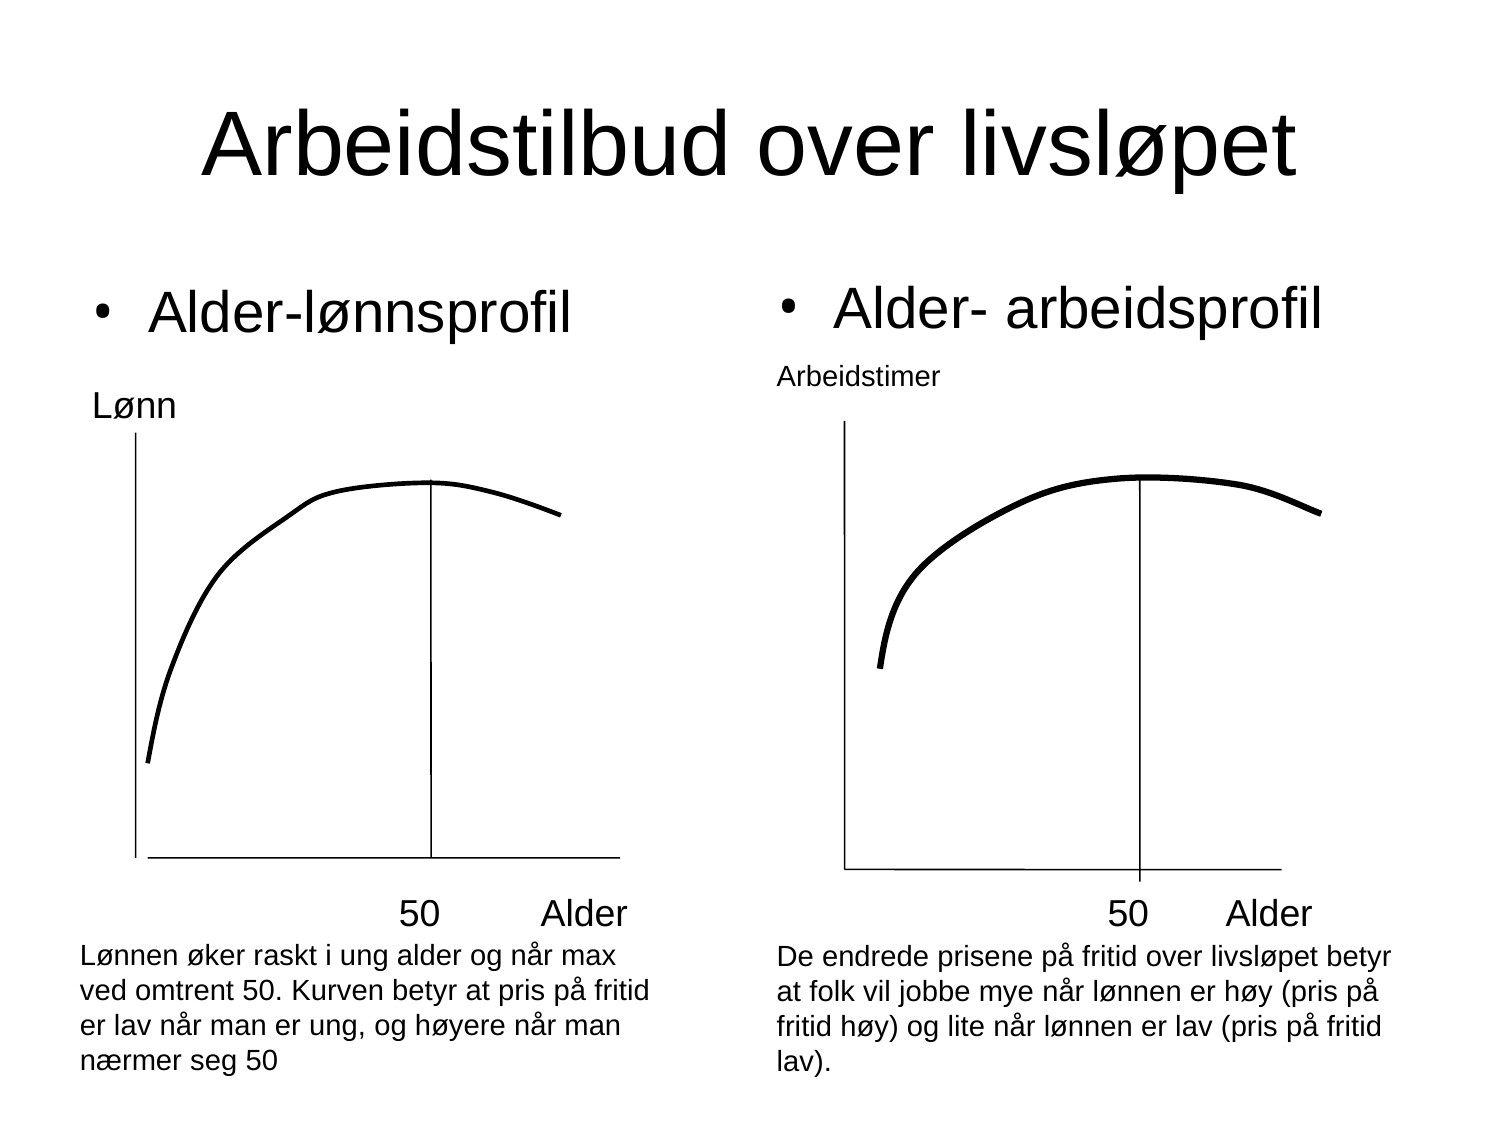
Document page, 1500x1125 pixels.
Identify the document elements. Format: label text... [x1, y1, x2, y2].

text_box Lønn [76, 373, 195, 434]
text_box Lønnen øker raskt i ung alder og når max ved omtrent 50. Kurven betyr at pris på fritid er lav når man er ung, og høyere når man nærmer seg 50 [64, 928, 668, 1084]
text_box Alder [1210, 881, 1329, 929]
text_box Arbeidstimer [761, 350, 963, 401]
text_box 50 [1092, 881, 1199, 929]
text_box De endrede prisene på fritid over livsløpet betyr at folk vil jobbe mye når lønnen er høy (pris på fritid høy) og lite når lønnen er lav (pris på fritid lav). [761, 929, 1436, 1050]
title Arbeidstilbud over livsløpet [75, 45, 1426, 233]
list Alder- arbeidsprofil [762, 262, 1426, 929]
text_box 50 [383, 881, 479, 928]
text_box Alder [525, 881, 656, 928]
list Alder-lønnsprofil [76, 267, 740, 1010]
